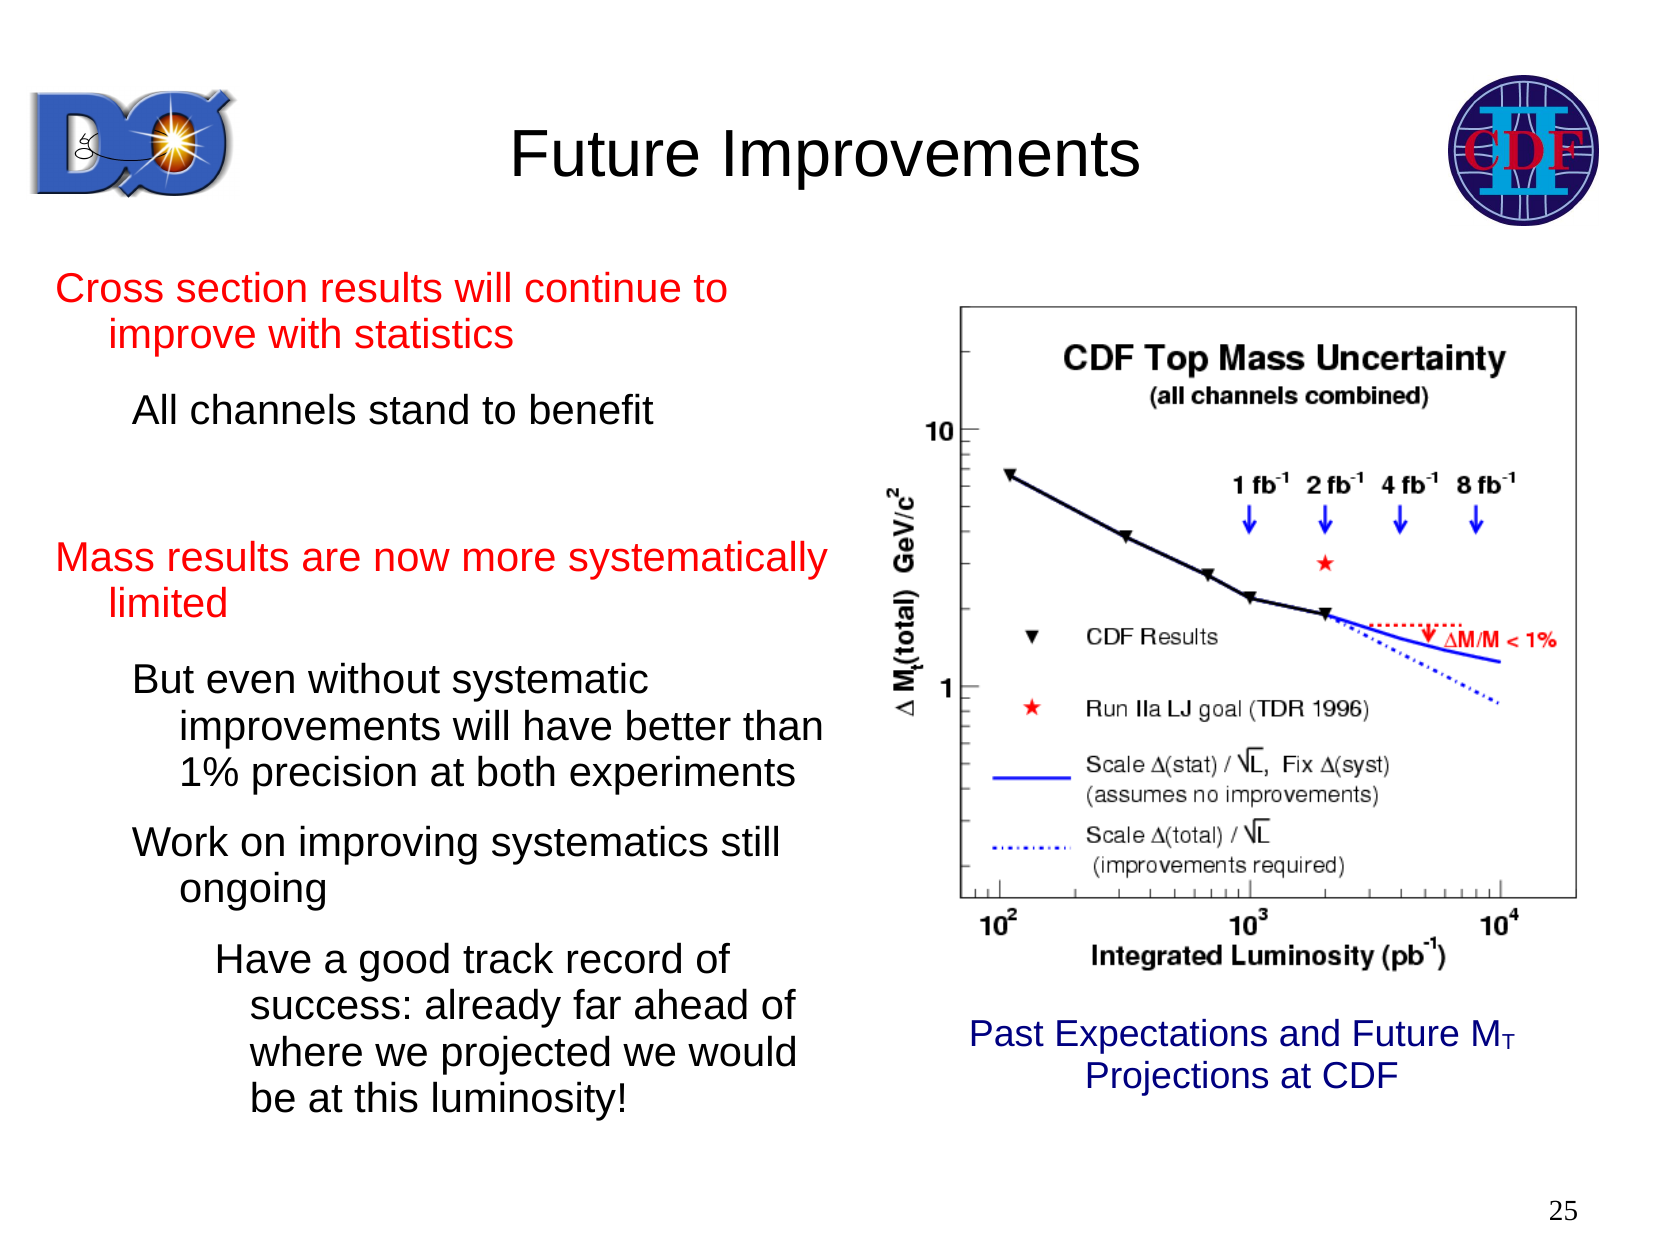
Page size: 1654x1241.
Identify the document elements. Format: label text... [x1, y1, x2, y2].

list Cross section results will continue to improve with statistics All channels stand to benefit Mass results are now more systematically limited But even without systematic improvements will have better than 1% precision at both experiments Work on improving systematics still ongoing Have a good track record of success: already far ahead of where we projected we would be at this luminosity! [37, 264, 845, 1165]
picture [26, 86, 82, 200]
picture [1571, 75, 1599, 226]
title Future Improvements [82, 49, 1571, 257]
picture [884, 233, 1653, 972]
text_box Past Expectations and Future MT Projections at CDF [923, 1005, 1561, 1117]
